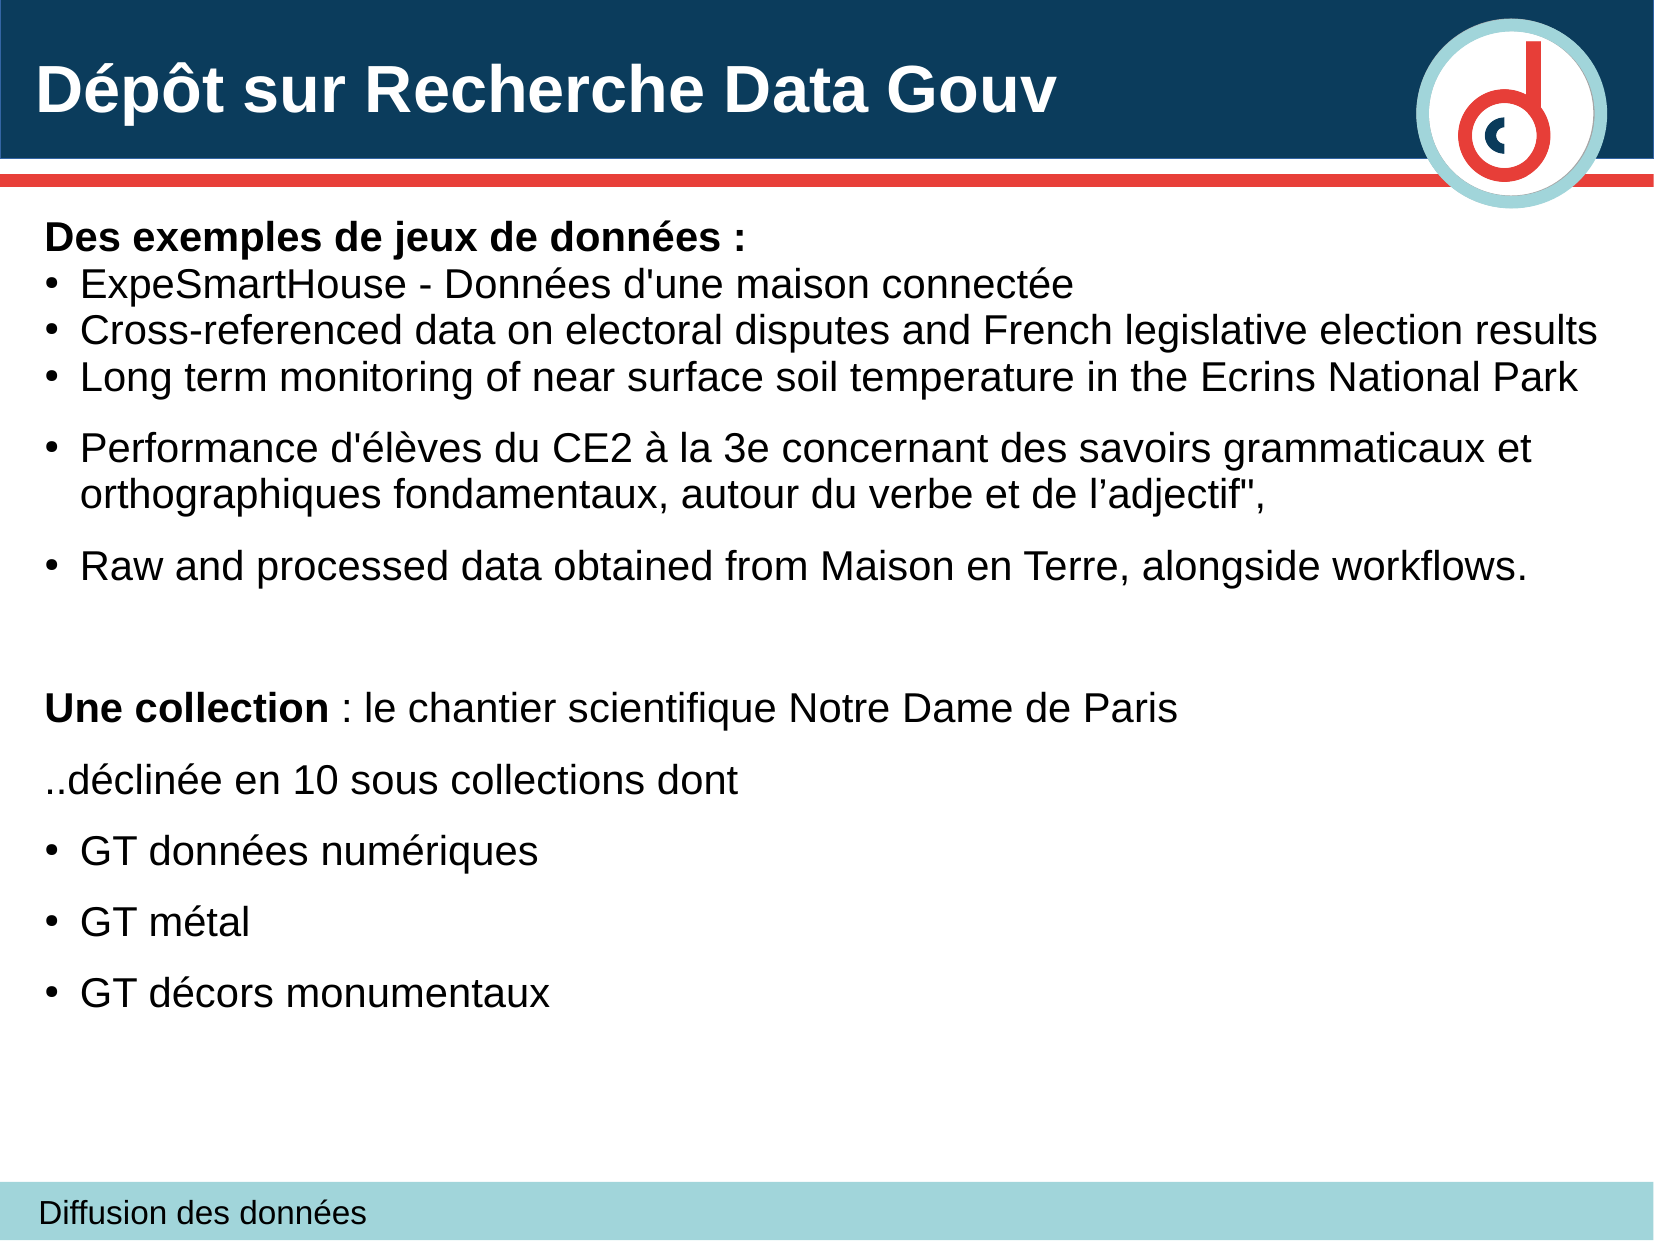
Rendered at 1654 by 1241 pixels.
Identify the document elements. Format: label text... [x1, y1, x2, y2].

text_box Diffusion des données [23, 1187, 621, 1241]
text_box Des exemples de jeux de données : ExpeSmartHouse - Données d'une maison connectée Cross-referenced data on electoral disputes and French legislative election results Long term monitoring of near surface soil temperature in the Ecrins National Park Performance d'élèves du CE2 à la 3e concernant des savoirs grammaticaux et orthographiques fondamentaux, autour du verbe et de l’adjectif", Raw and processed data obtained from Maison en Terre, alongside workflows. Une collection : le chantier scientifique Notre Dame de Paris ..déclinée en 10 sous collections dont GT données numériques GT métal GT décors monumentaux [29, 206, 1625, 1161]
title Dépôt sur Recherche Data Gouv [35, 11, 1430, 159]
